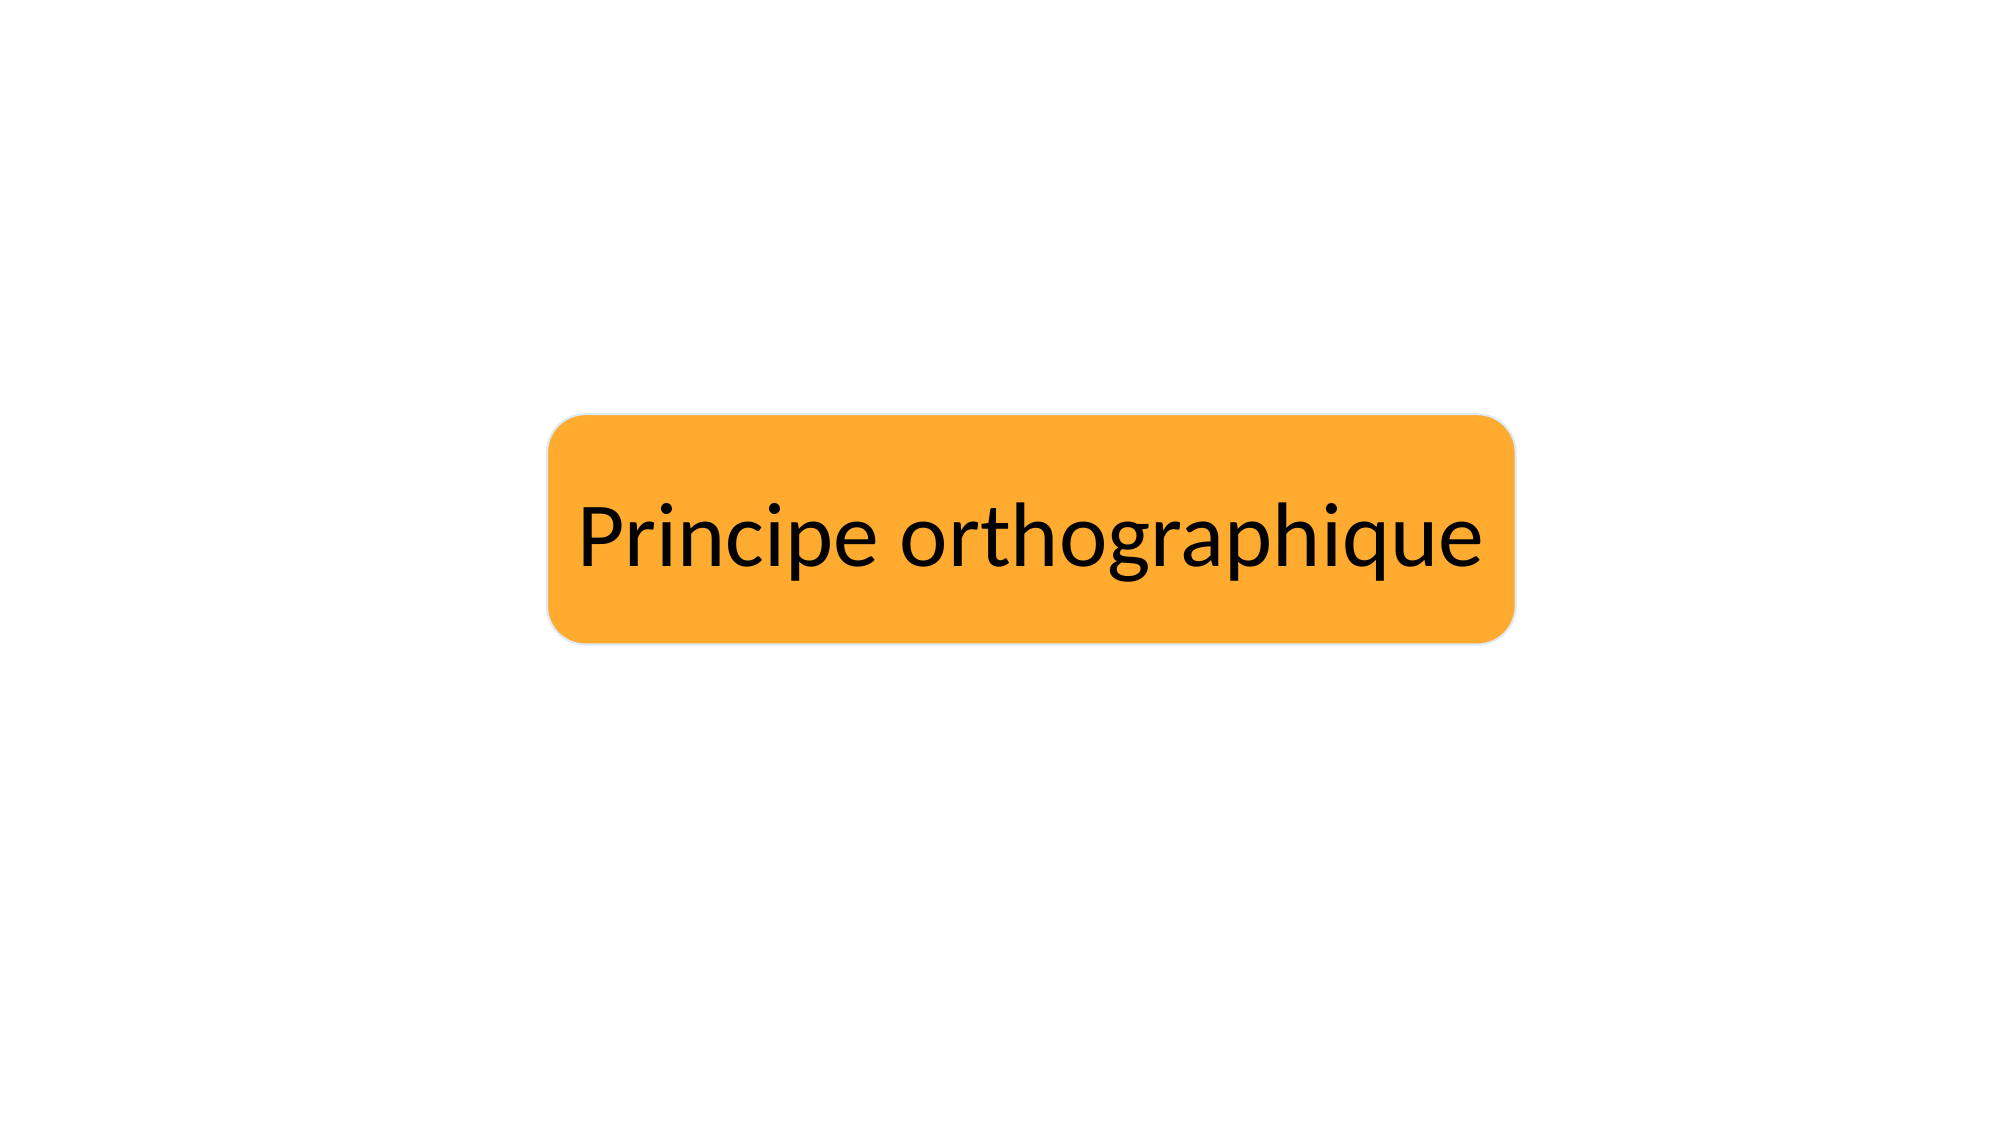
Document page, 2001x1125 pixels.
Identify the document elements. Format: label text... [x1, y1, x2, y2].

text_box Principe orthographique [547, 414, 1516, 645]
